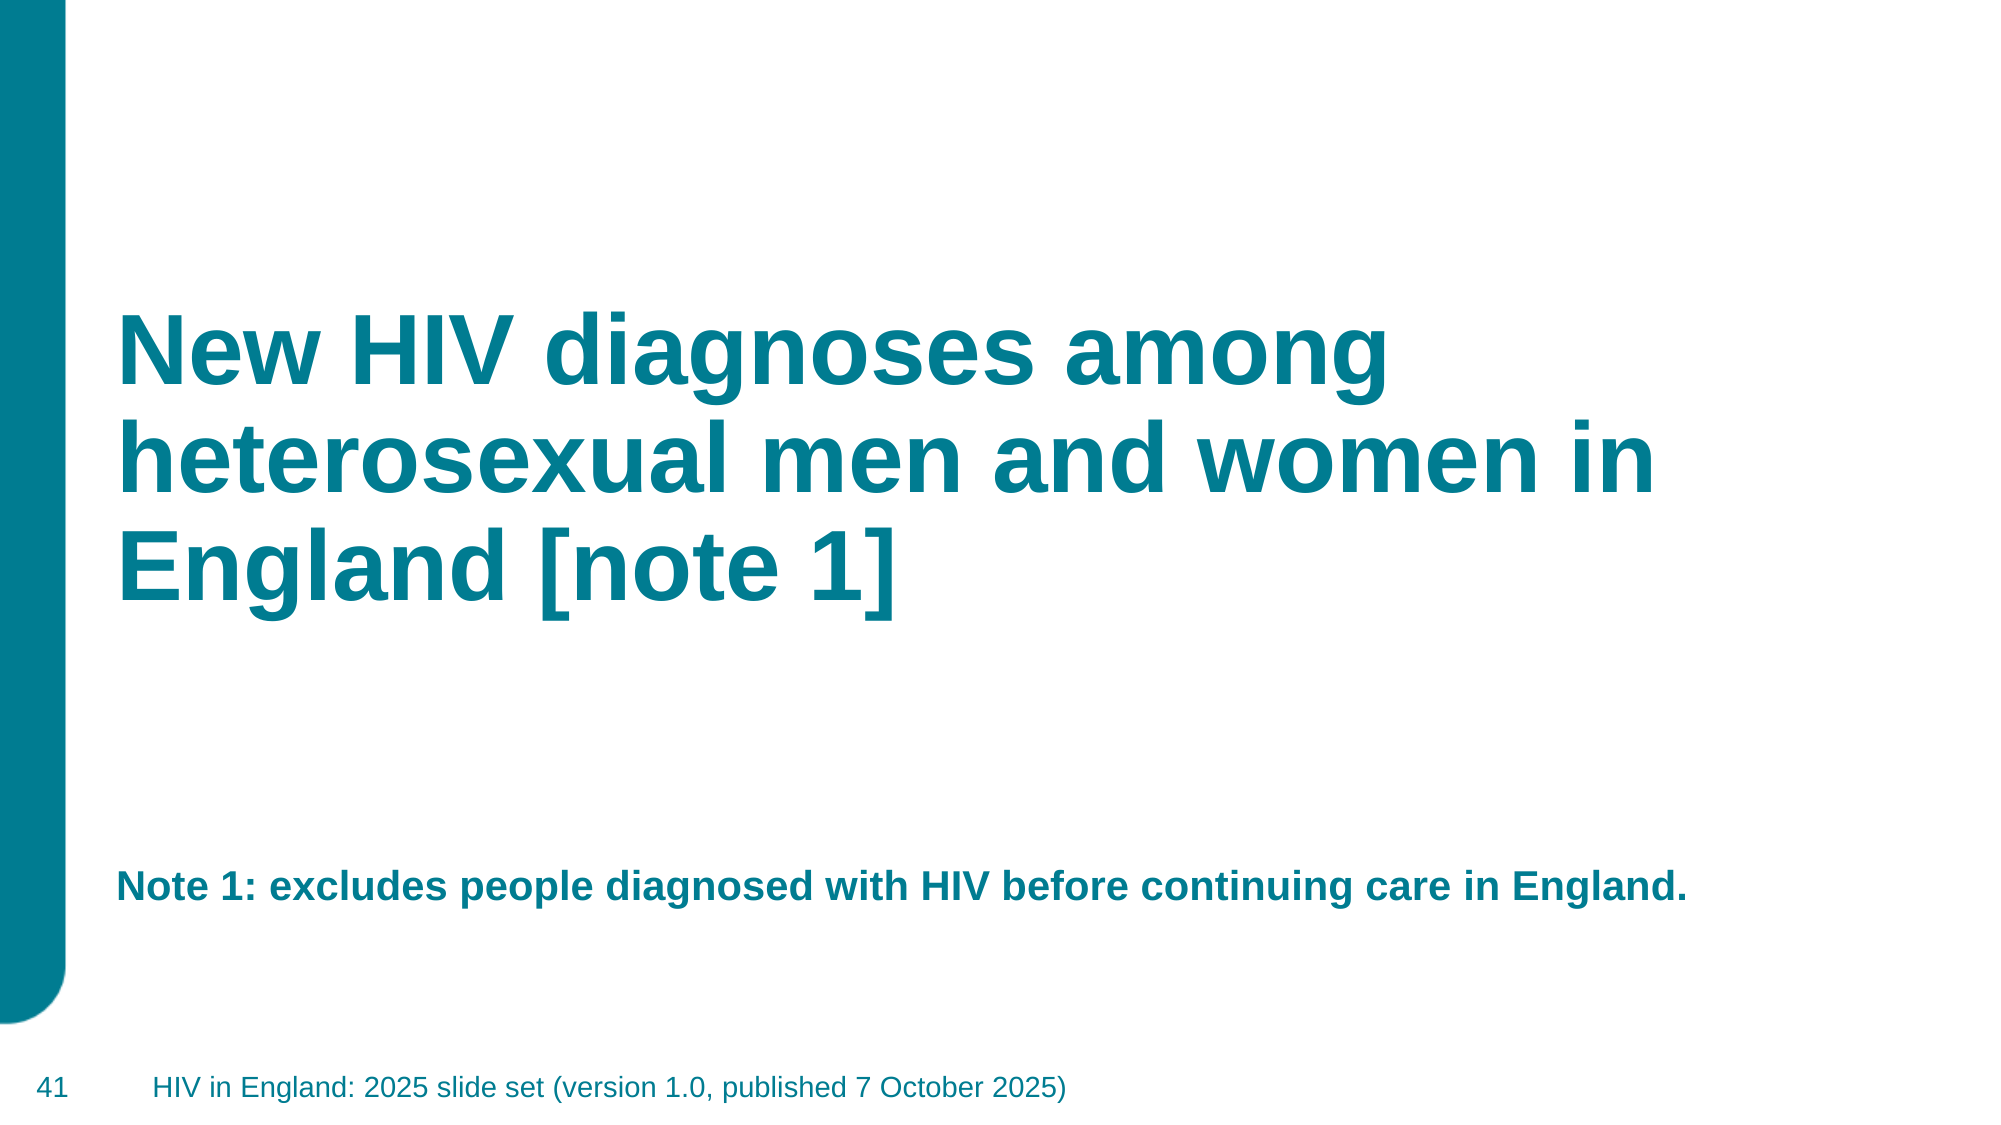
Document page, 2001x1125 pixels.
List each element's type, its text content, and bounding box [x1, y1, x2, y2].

title New HIV diagnoses among heterosexual men and women in England [note 1] [101, 291, 1926, 1005]
text_box HIV in England: 2025 slide set (version 1.0, published 7 October 2025) [137, 1056, 1780, 1116]
text_box Note 1: excludes people diagnosed with HIV before continuing care in England. [101, 851, 1881, 918]
text_box [21, 1056, 120, 1117]
